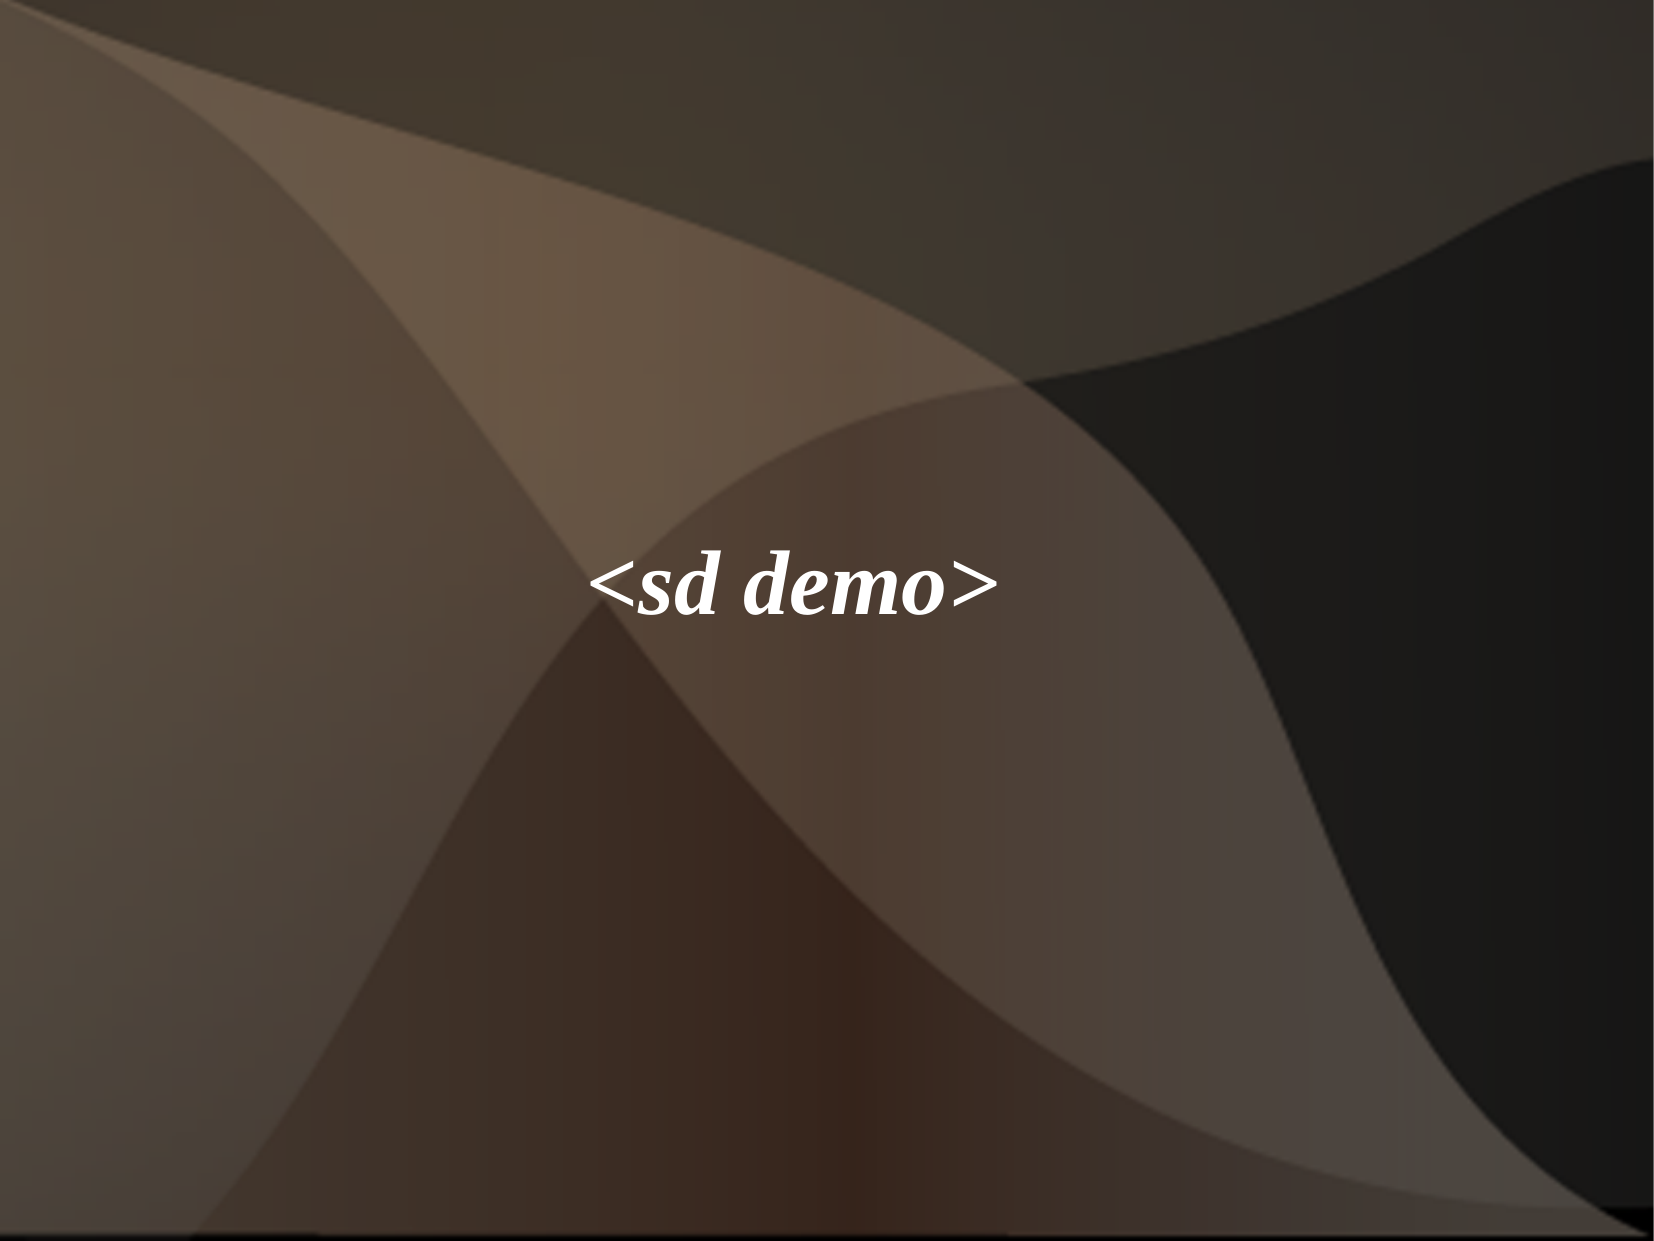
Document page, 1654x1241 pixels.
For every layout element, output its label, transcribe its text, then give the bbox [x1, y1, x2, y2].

title <sd demo> [49, 487, 1538, 680]
picture [0, 0, 1654, 1241]
